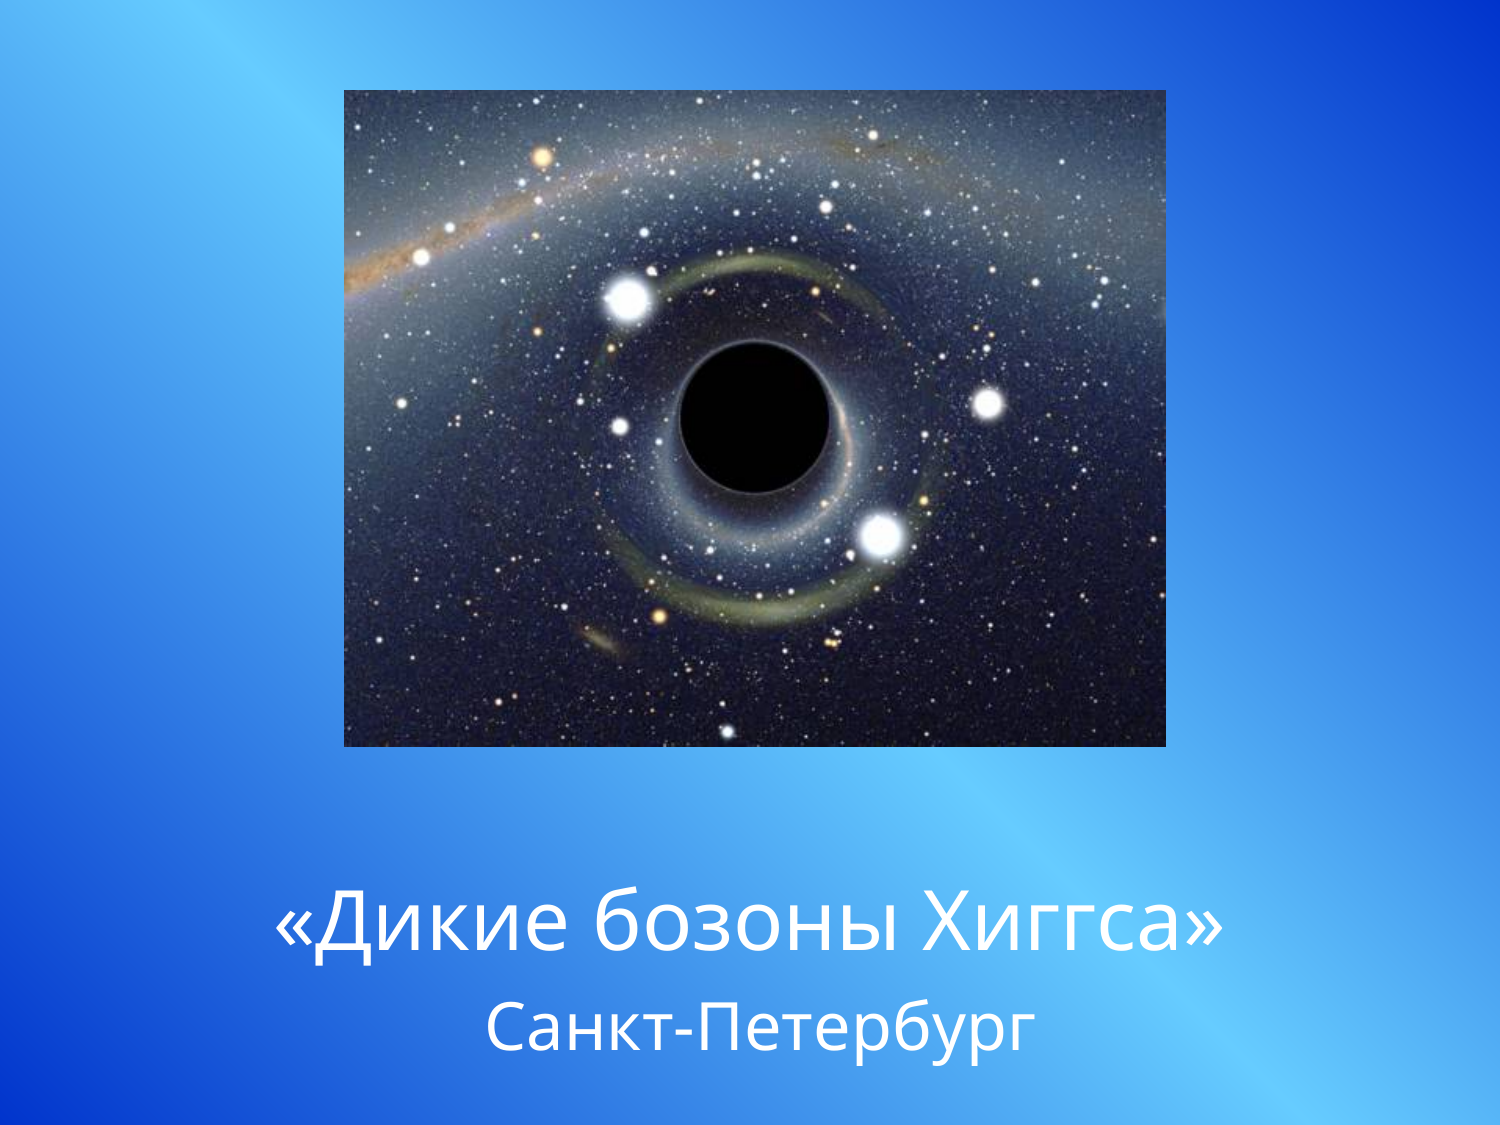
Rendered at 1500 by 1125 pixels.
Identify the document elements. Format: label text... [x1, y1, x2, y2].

text_box «Дикие бозоны Хиггса» Санкт-Петербург [112, 846, 1388, 1088]
picture [344, 90, 1166, 747]
